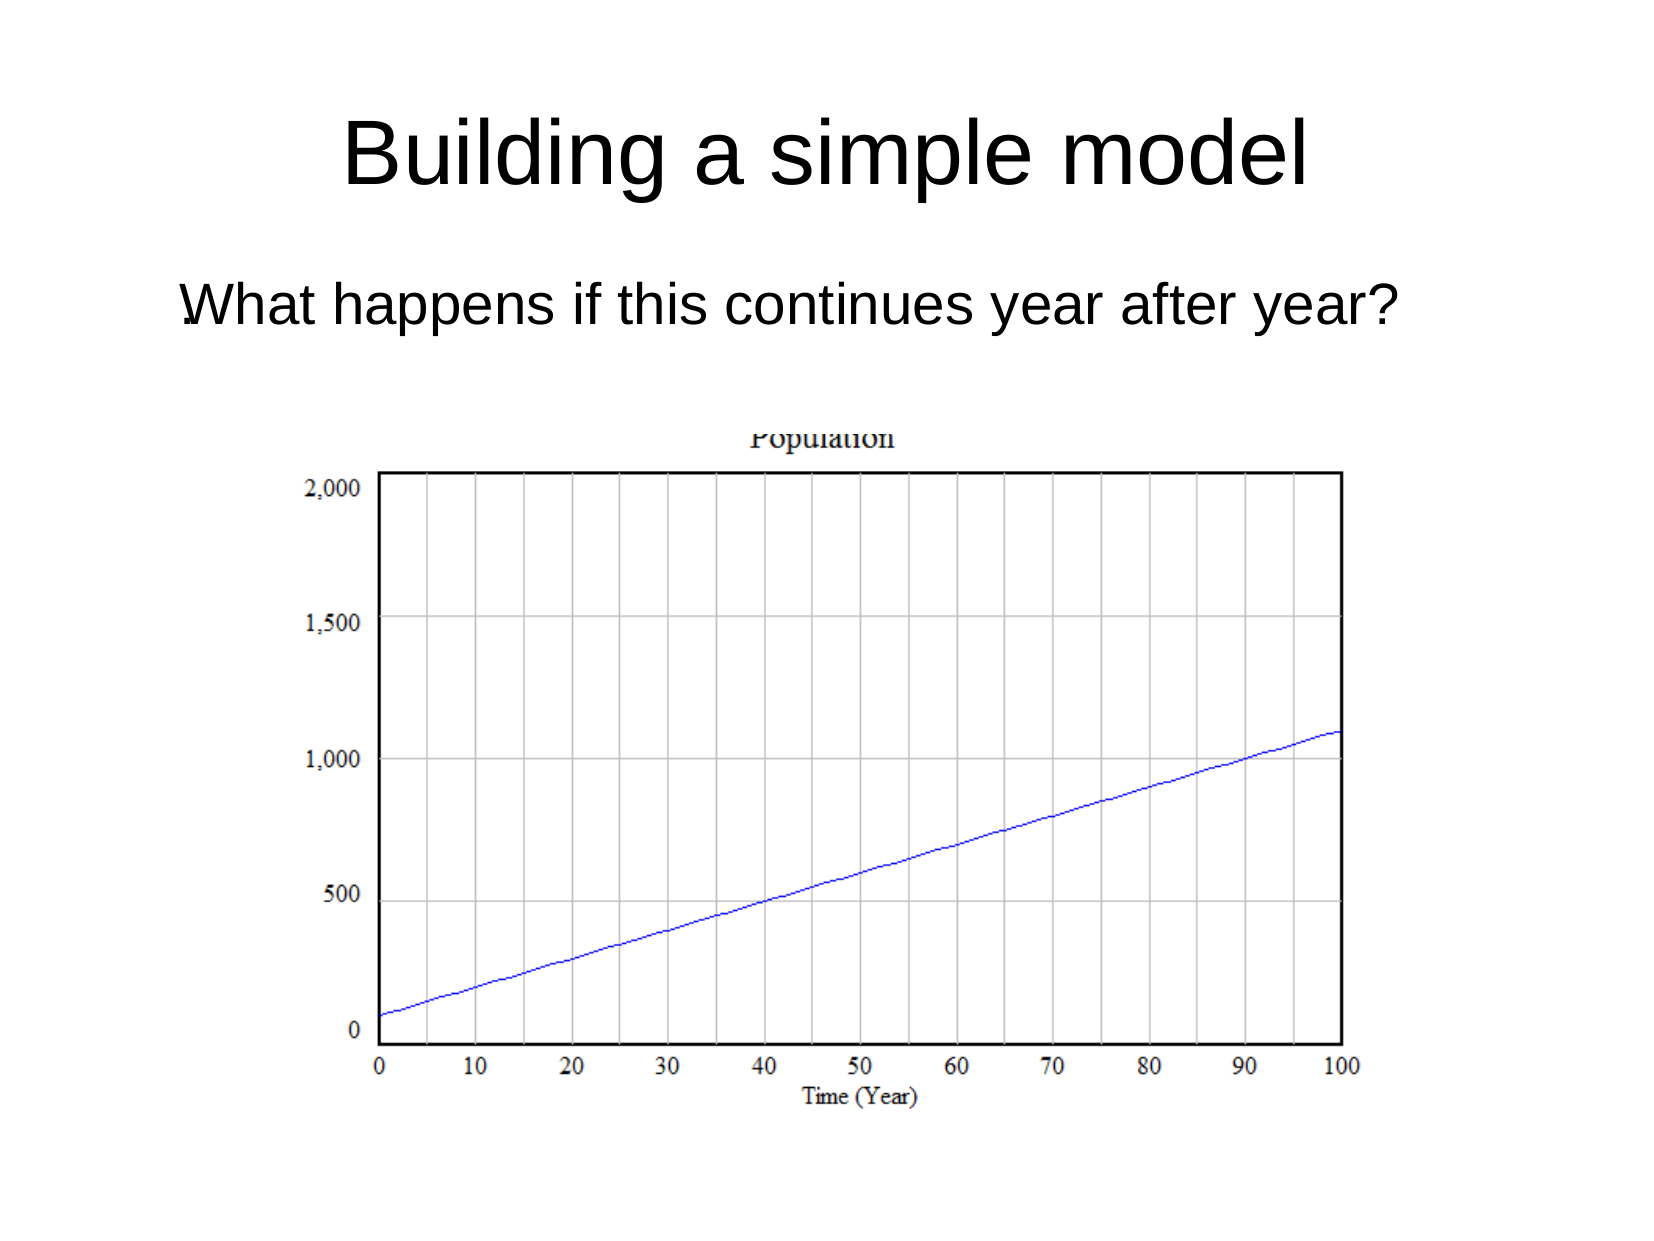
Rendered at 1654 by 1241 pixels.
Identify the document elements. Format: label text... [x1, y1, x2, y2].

text_box What happens if this continues year after year? [165, 264, 1546, 610]
picture [270, 434, 1381, 1112]
title Building a simple model [82, 49, 1571, 257]
